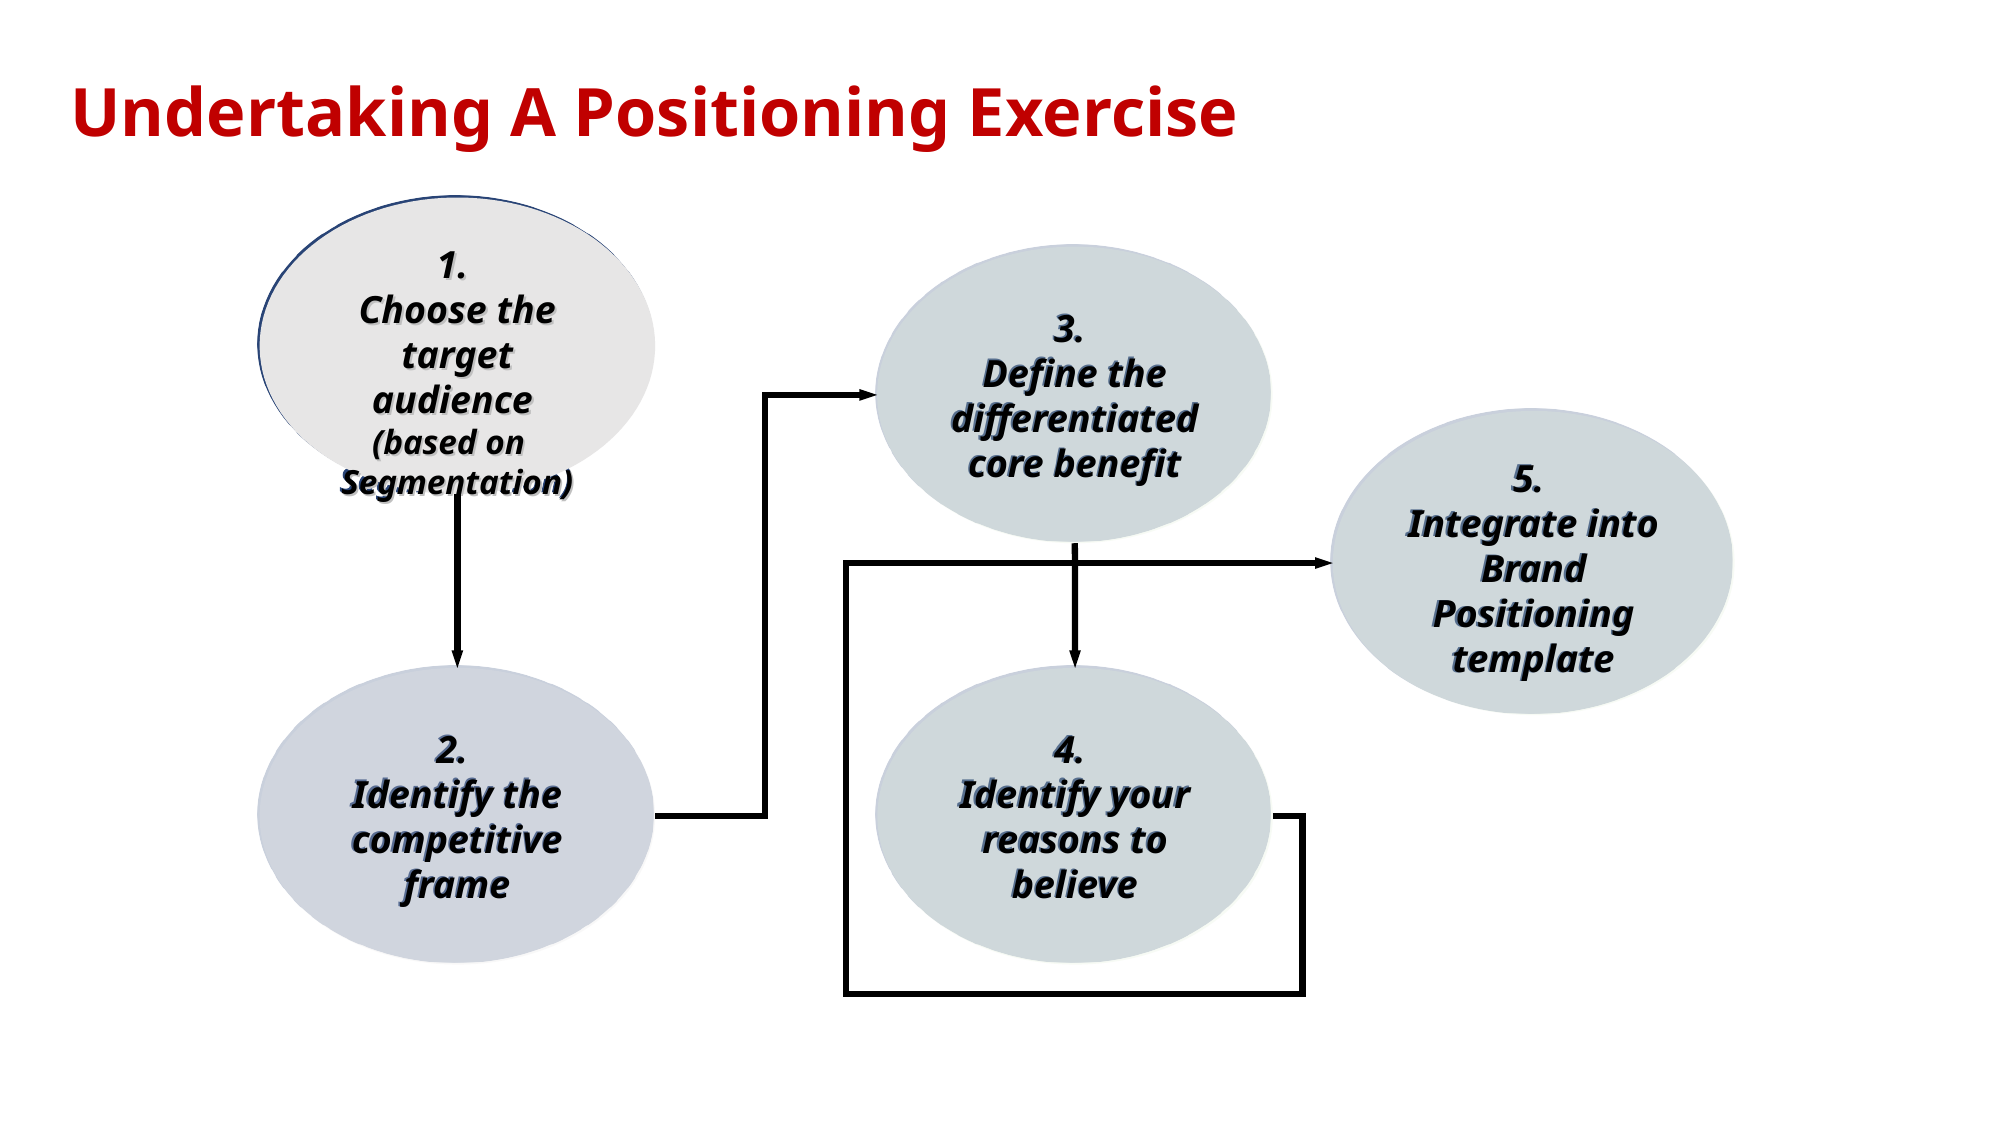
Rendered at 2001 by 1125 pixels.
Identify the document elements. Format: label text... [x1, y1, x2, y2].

text_box 1. Choose the target audience (based on Segmentation) [259, 197, 656, 495]
text_box 3. Define the differentiated core benefit [877, 246, 1273, 544]
text_box 4. Identify your reasons to believe [877, 667, 1273, 965]
text_box 5. Integrate into Brand Positioning template [1332, 410, 1735, 716]
title Undertaking A Positioning Exercise [55, 8, 1781, 227]
text_box 2. Identify the competitive frame [259, 667, 656, 965]
